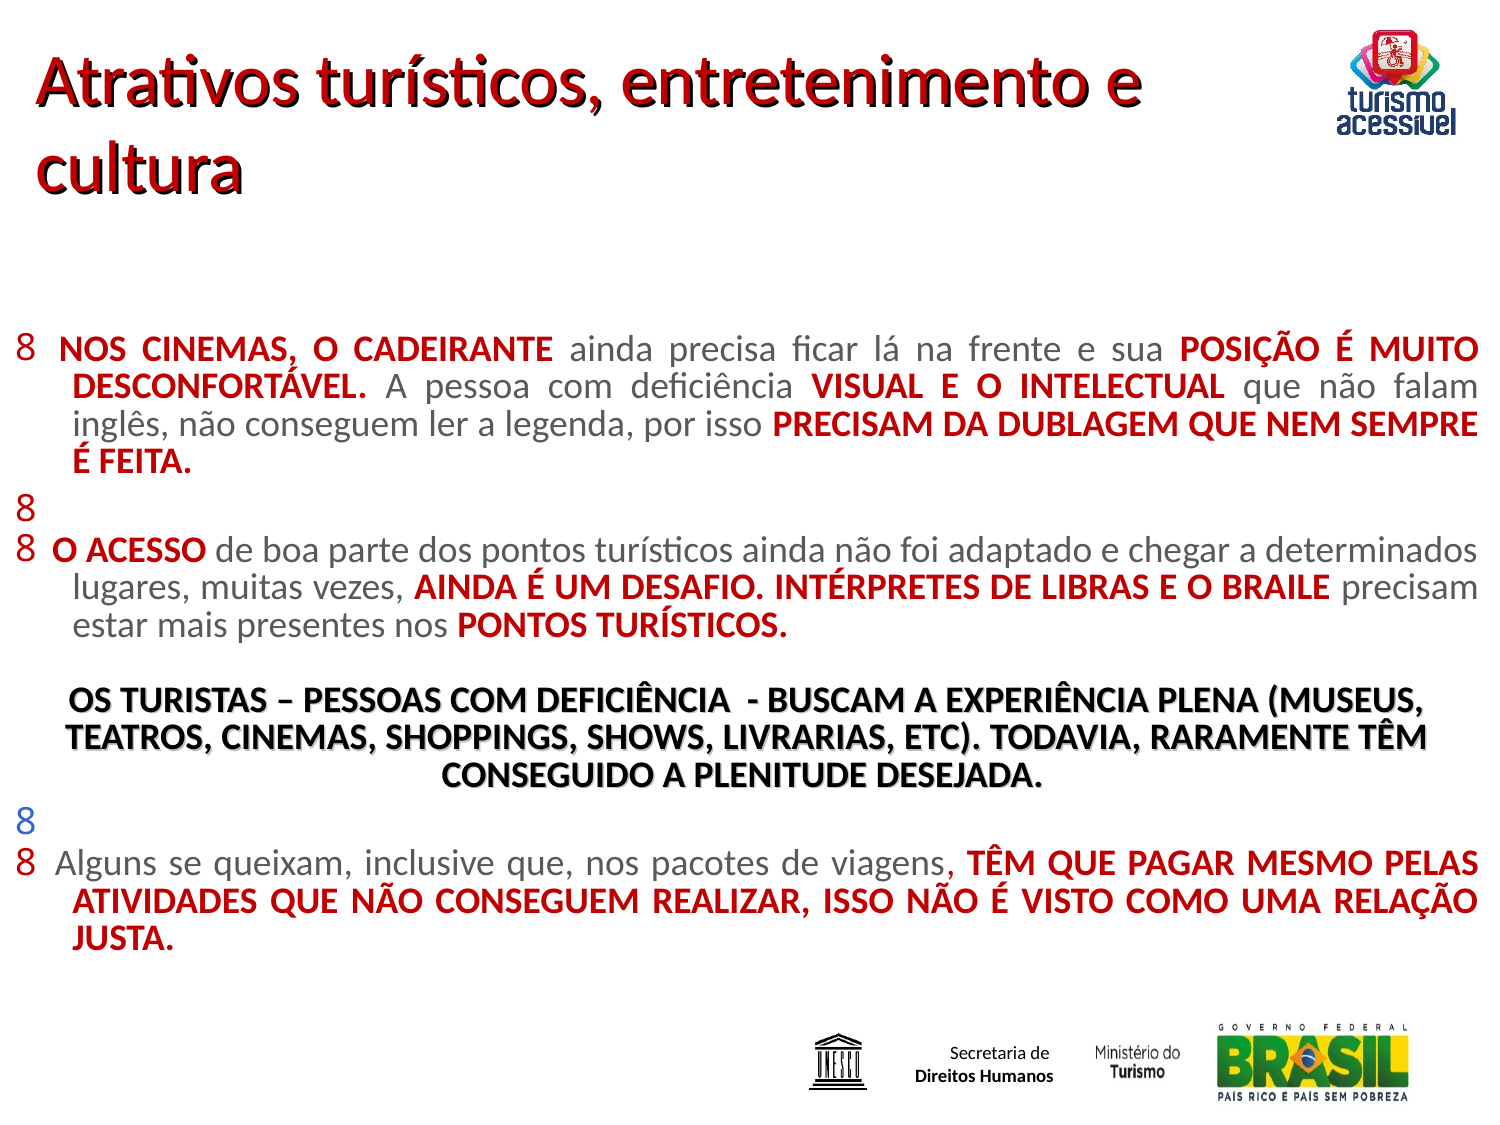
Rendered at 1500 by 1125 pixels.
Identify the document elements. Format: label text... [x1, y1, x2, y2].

text_box Atrativos turísticos, entretenimento e cultura [21, 24, 1376, 302]
text_box Nos cinemas, o cadeirante ainda precisa ficar lá na frente e sua posição é muito desconfortável. A pessoa com deficiência visual e o intelectual que não falam inglês, não conseguem ler a legenda, por isso precisam da dublagem que nem sempre é feita. O acesso de boa parte dos pontos turísticos ainda não foi adaptado e chegar a determinados lugares, muitas vezes, ainda é um desafio. Intérpretes de libras e o braile precisam estar mais presentes nos pontos turísticos. Os turistas – Pessoas com deficiência - buscam a experiência plena (museus, teatros, cinemas, shoppings, shows, livrarias, etc). Todavia, raramente têm conseguido a plenitude desejada. Alguns se queixam, inclusive que, nos pacotes de viagens, têm que pagar mesmo pelas atividades que não conseguem realizar, isso não é visto como uma relação justa. [0, 324, 1494, 966]
